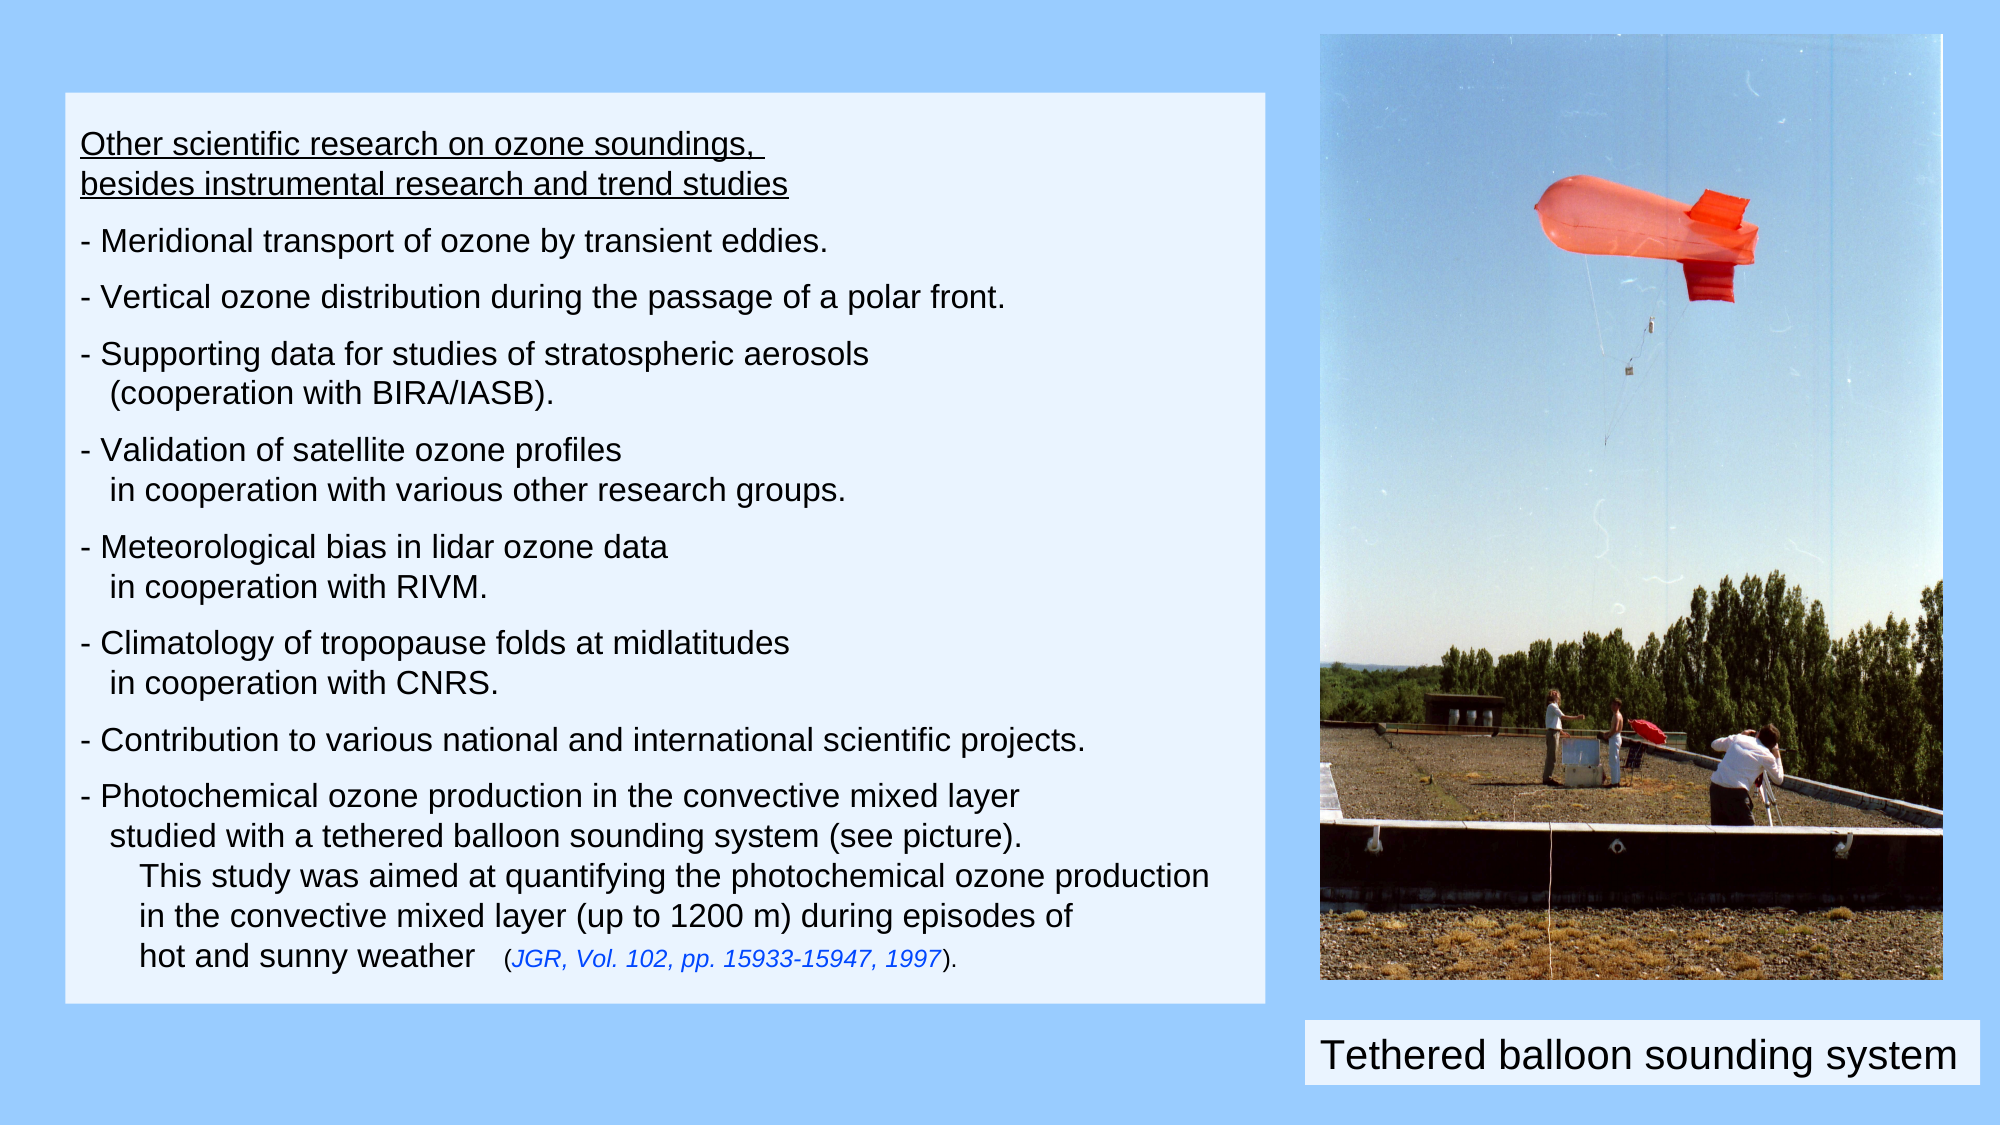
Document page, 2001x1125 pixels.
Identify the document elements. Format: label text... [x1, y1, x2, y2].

text_box Tethered balloon sounding system [1305, 1020, 1981, 1085]
picture [1320, 34, 1943, 980]
subtitle Other scientific research on ozone soundings, besides instrumental research and trend studies - Meridional transport of ozone by transient eddies. - Vertical ozone distribution during the passage of a polar front. - Supporting data for studies of stratospheric aerosols (cooperation with BIRA/IASB). - Validation of satellite ozone profiles in cooperation with various other research groups. - Meteorological bias in lidar ozone data in cooperation with RIVM. - Climatology of tropopause folds at midlatitudes in cooperation with CNRS. - Contribution to various national and international scientific projects. - Photochemical ozone production in the convective mixed layer studied with a tethered balloon sounding system (see picture). This study was aimed at quantifying the photochemical ozone production in the convective mixed layer (up to 1200 m) during episodes of hot and sunny weather (JGR, Vol. 102, pp. 15933-15947, 1997). [65, 92, 1266, 1004]
